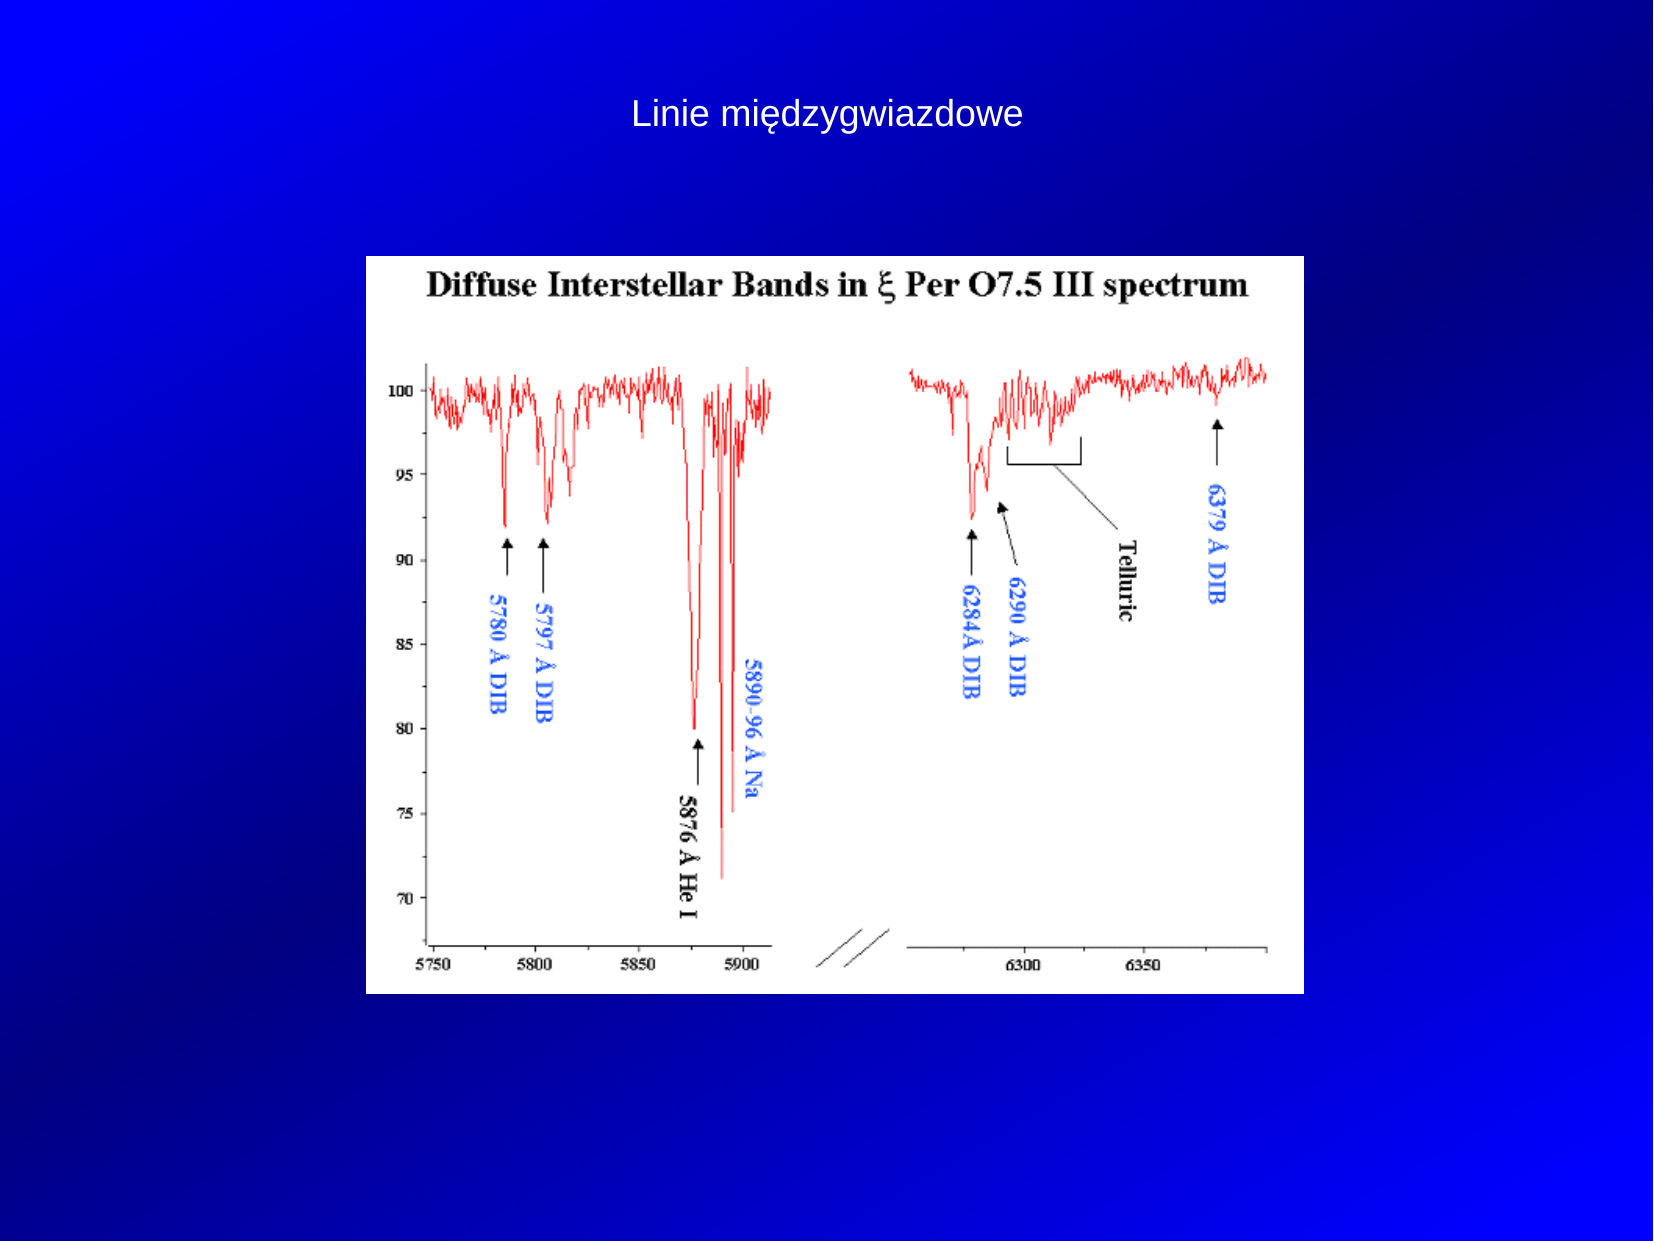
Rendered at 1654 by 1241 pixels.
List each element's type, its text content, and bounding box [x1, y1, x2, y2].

text_box Linie międzygwiazdowe [616, 84, 1039, 142]
picture [366, 256, 1304, 995]
